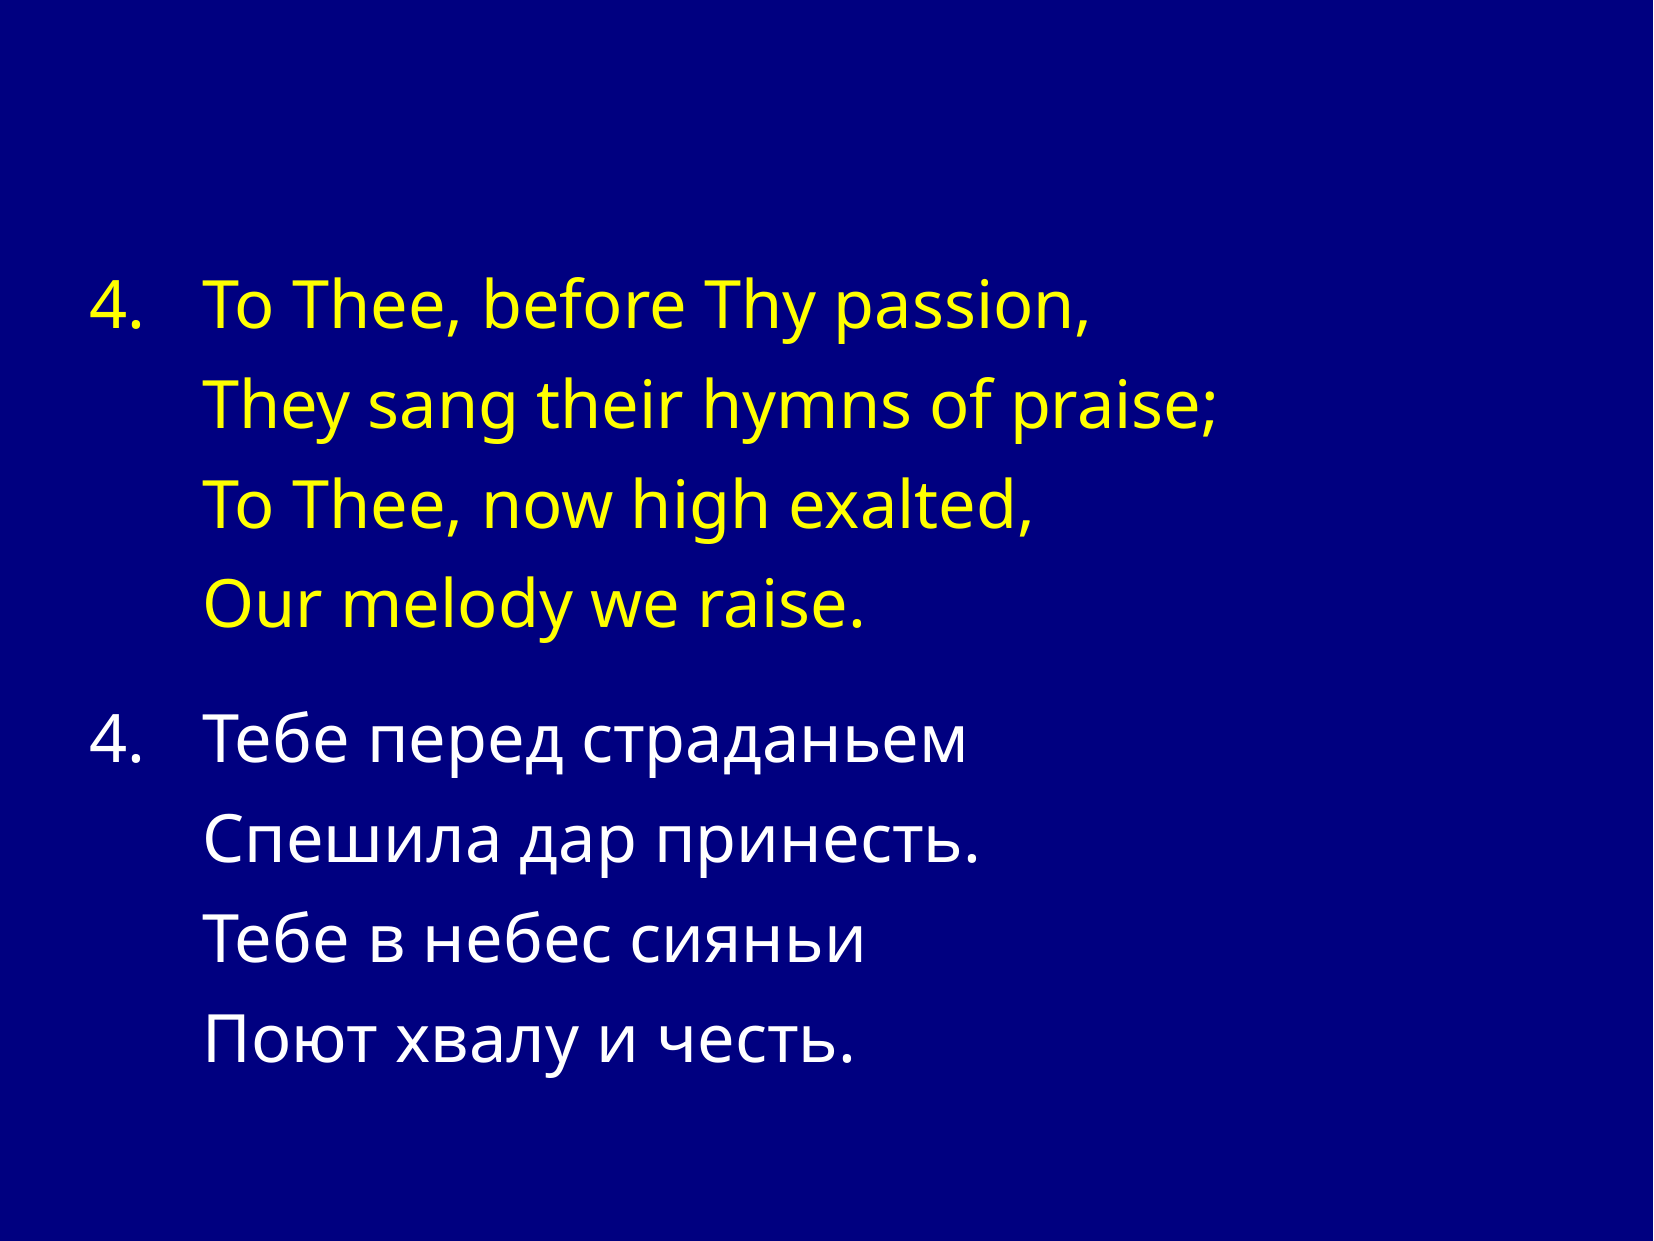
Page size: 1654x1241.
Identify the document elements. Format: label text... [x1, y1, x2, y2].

text_box 4. Тебе перед страданьем Спешила дар принесть. Тебе в небес сияньи Поют хвалу и честь. [75, 675, 1576, 1163]
text_box 4. To Thee, before Thy passion, They sang their hymns of praise; To Thee, now high exalted, Our melody we raise. [75, 150, 1576, 638]
